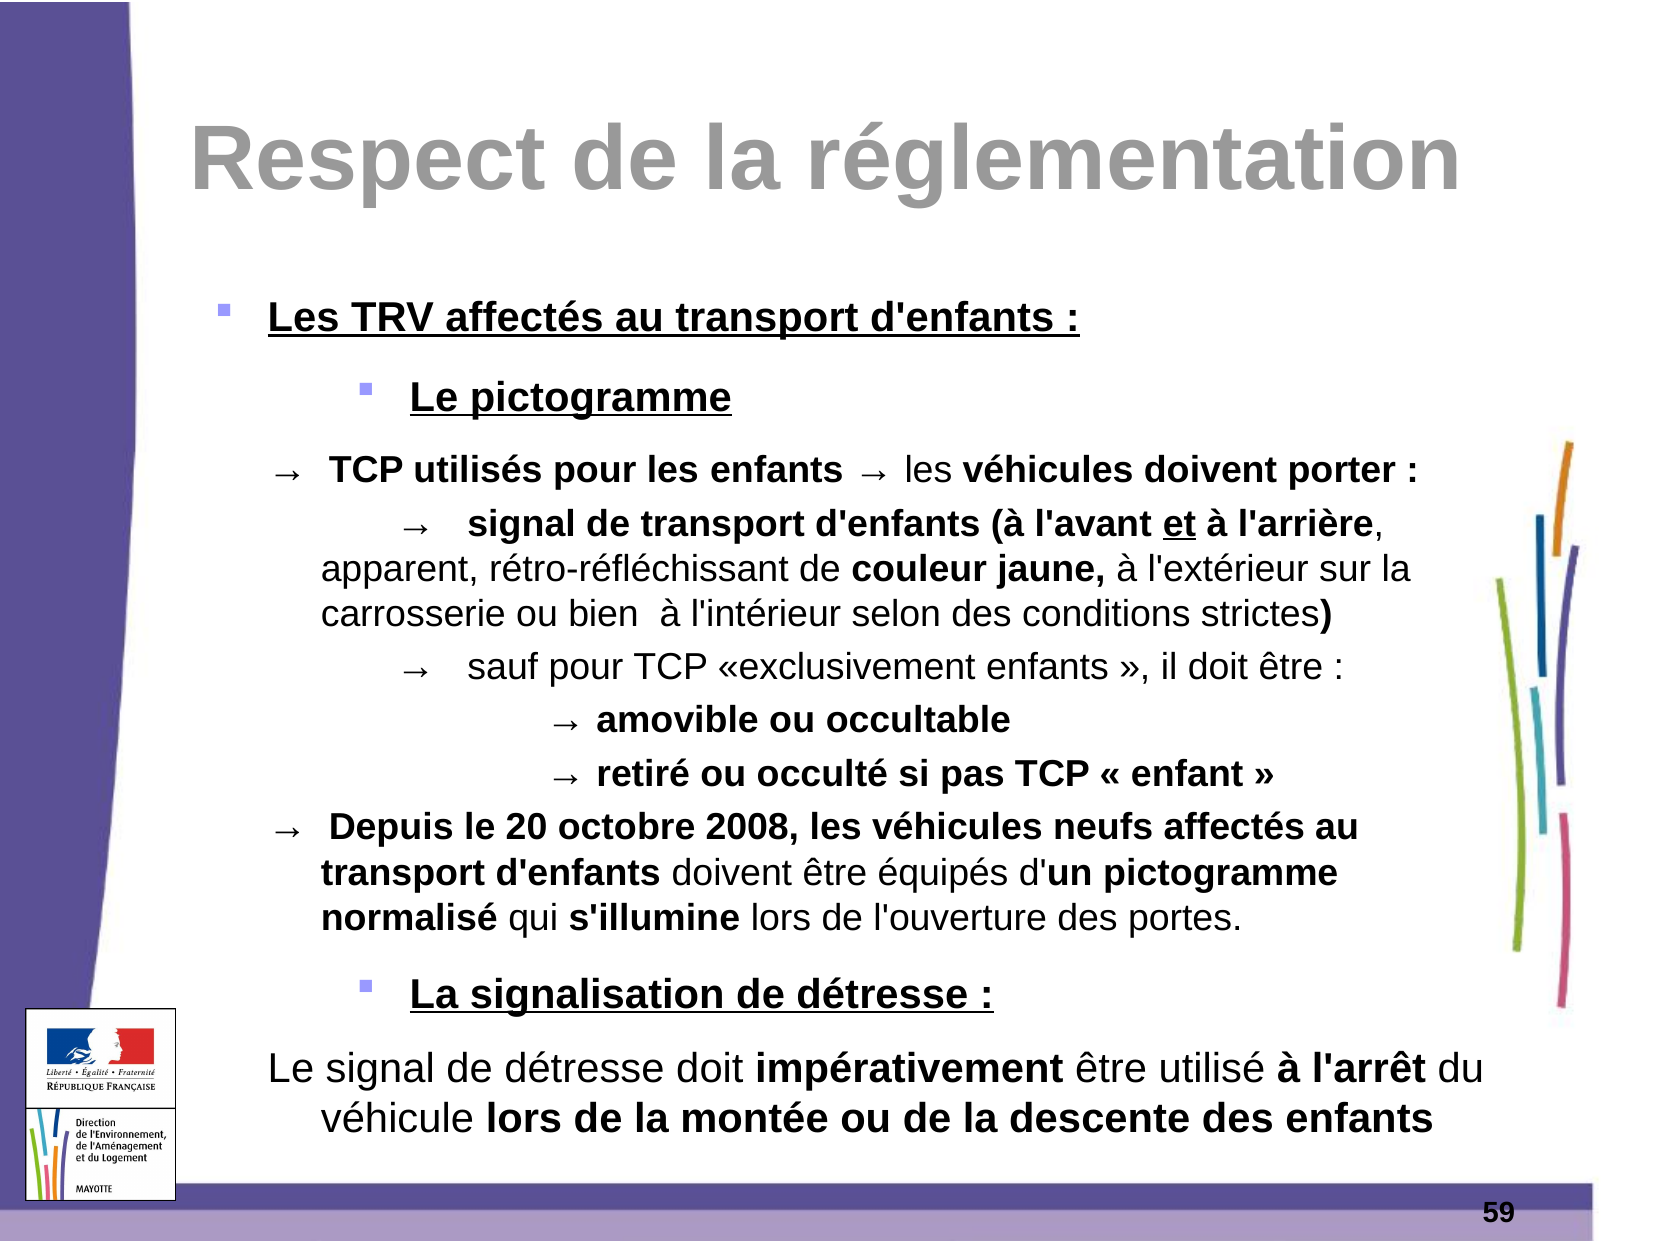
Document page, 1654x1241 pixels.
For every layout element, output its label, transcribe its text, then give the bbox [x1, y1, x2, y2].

text_box [1482, 1193, 1636, 1241]
list Les TRV affectés au transport d'enfants : Le pictogramme → TCP utilisés pour les enfants → les véhicules doivent porter : → signal de transport d'enfants (à l'avant et à l'arrière, apparent, rétro-réfléchissant de couleur jaune, à l'extérieur sur la carrosserie ou bien à l'intérieur selon des conditions strictes) → sauf pour TCP «exclusivement enfants », il doit être : → amovible ou occultable → retiré ou occulté si pas TCP « enfant » → Depuis le 20 octobre 2008, les véhicules neufs affectés au transport d'enfants doivent être équipés d'un pictogramme normalisé qui s'illumine lors de l'ouverture des portes. La signalisation de détresse : Le signal de détresse doit impérativement être utilisé à l'arrêt du véhicule lors de la montée ou de la descente des enfants [179, 290, 1509, 1174]
title Respect de la réglementation [82, 49, 1571, 257]
